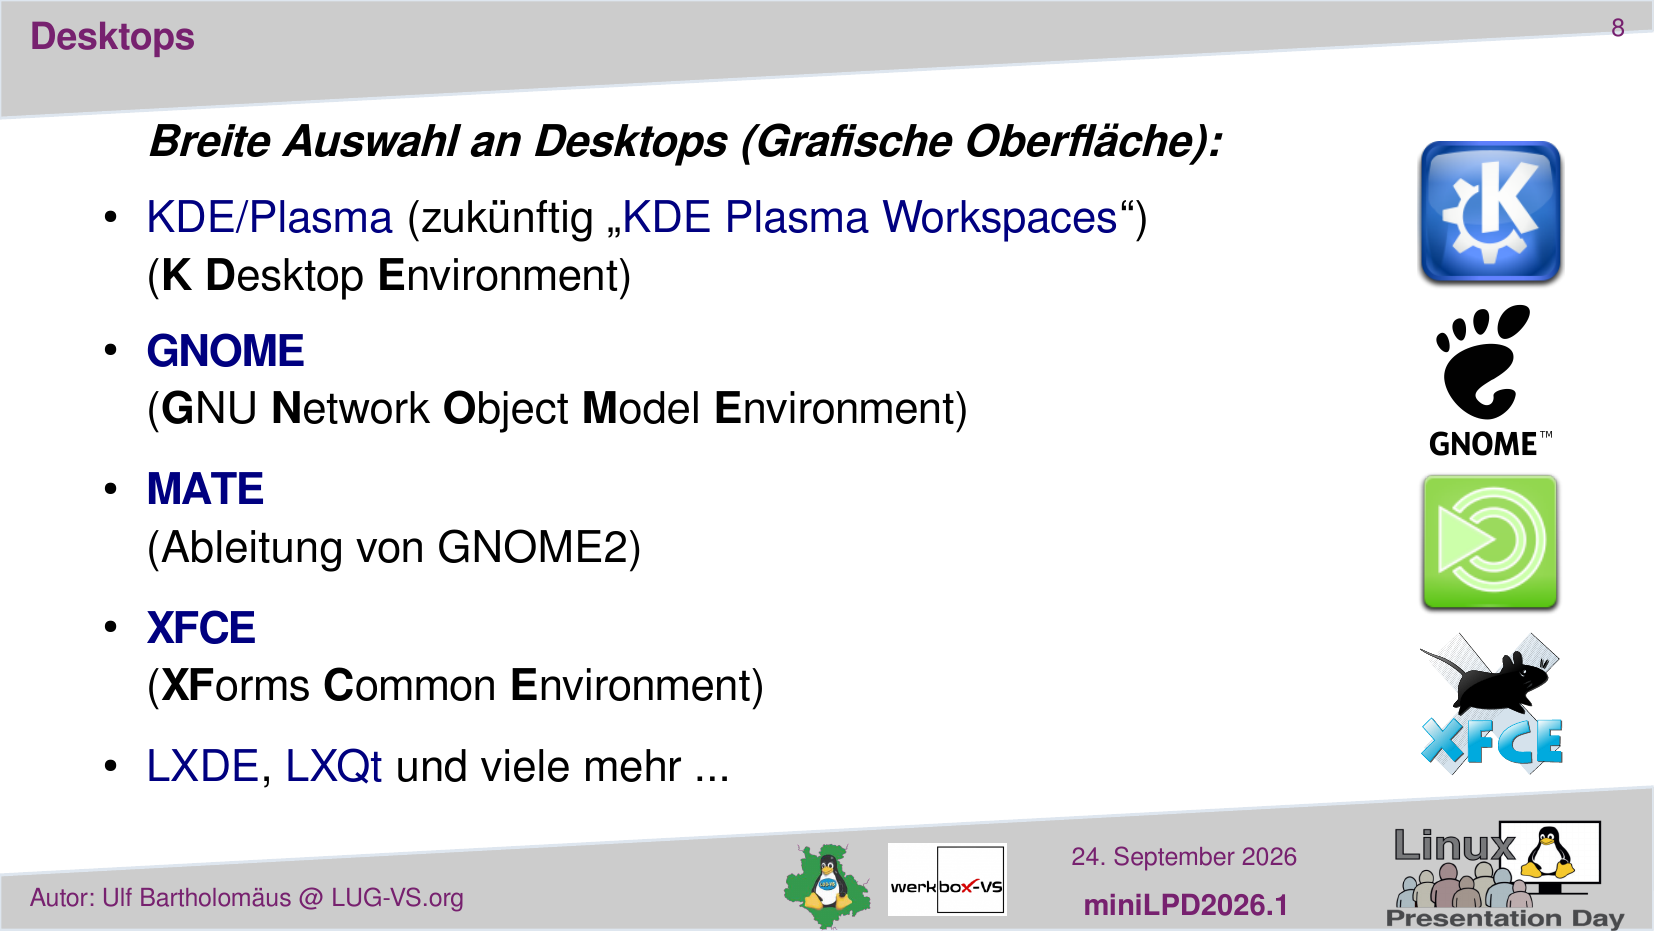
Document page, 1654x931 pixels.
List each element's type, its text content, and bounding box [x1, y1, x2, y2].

picture [1415, 628, 1566, 779]
picture [1415, 466, 1566, 617]
title Desktops [29, 11, 1211, 101]
list Breite Auswahl an Desktops (Grafische Oberfläche): KDE/Plasma (zukünftig „KDE Plasma Workspaces“) (K Desktop Environment) GNOME (GNU Network Object Model Environment) MATE (Ableitung von GNOME2) XFCE (XForms Common Environment) LXDE, LXQt und viele mehr ... [88, 112, 1359, 798]
picture [1424, 299, 1558, 461]
picture [781, 841, 873, 931]
picture [1387, 820, 1625, 931]
picture [1417, 141, 1565, 290]
picture [888, 843, 1007, 916]
